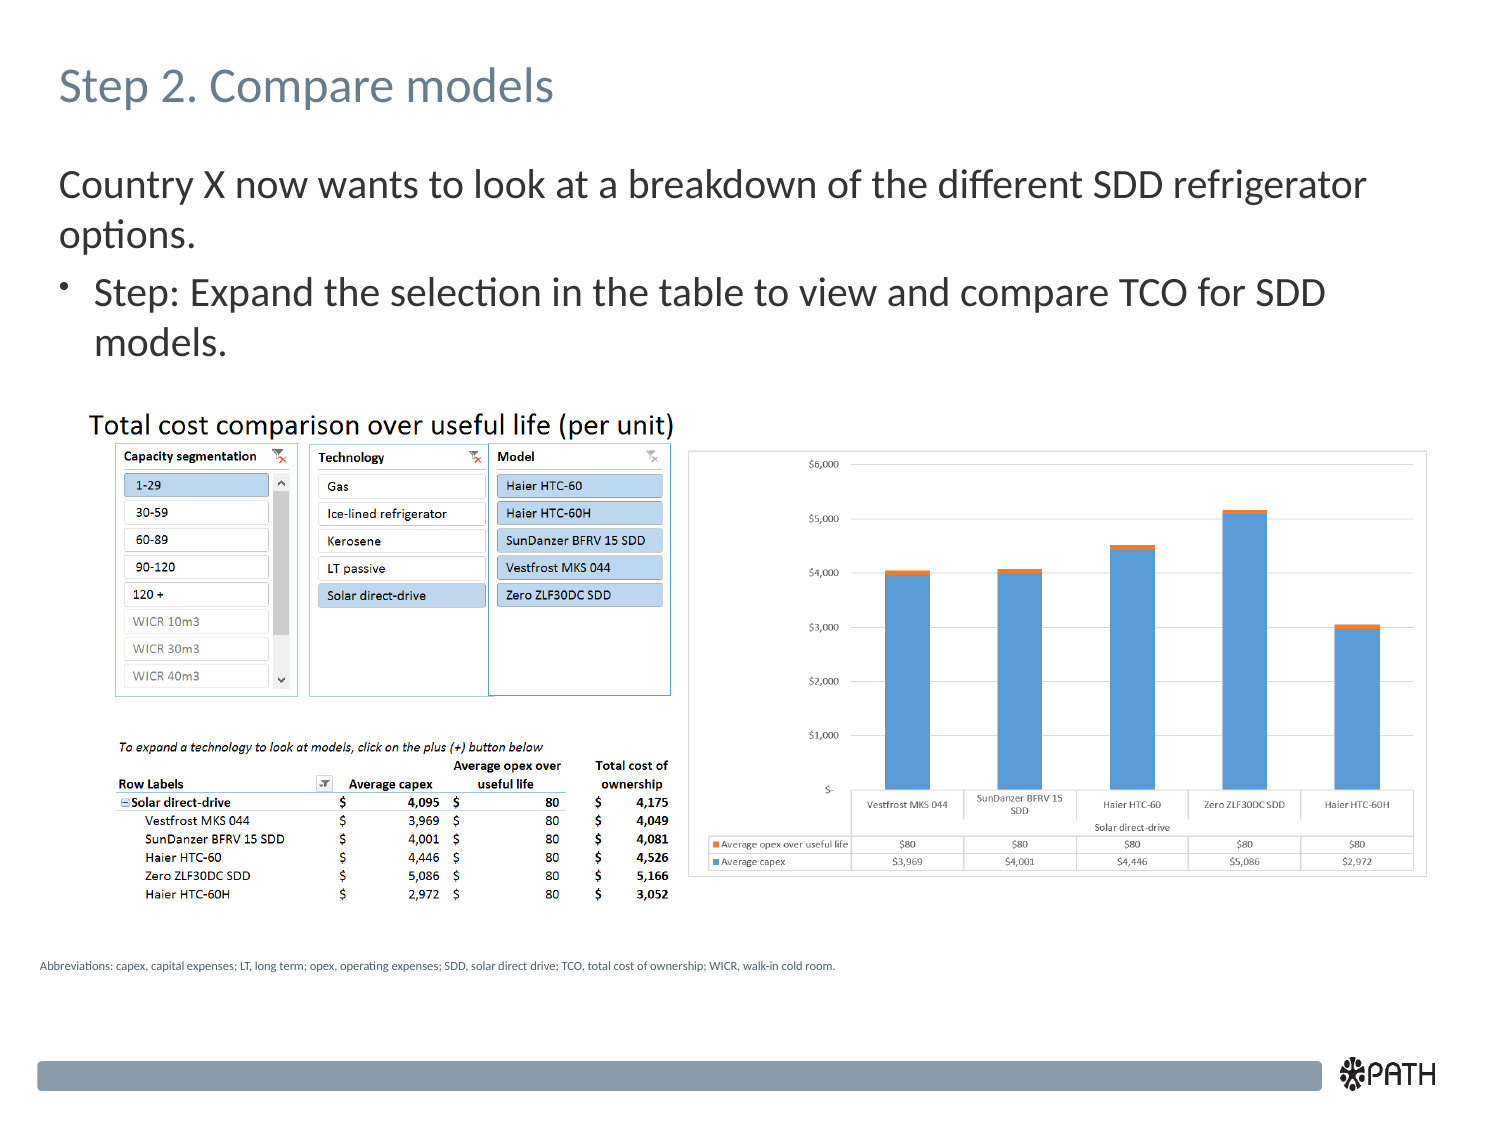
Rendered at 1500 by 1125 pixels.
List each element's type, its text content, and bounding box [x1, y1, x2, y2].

list Country X now wants to look at a breakdown of the different SDD refrigerator options. Step: Expand the selection in the table to view and compare TCO for SDD models. [43, 148, 1434, 389]
picture [1340, 1057, 1435, 1091]
picture [86, 405, 1434, 918]
text_box Abbreviations: capex, capital expenses; LT, long term; opex, operating expenses; SDD, solar direct drive; TCO, total cost of ownership; WICR, walk-in cold room. [28, 952, 1080, 979]
title Step 2. Compare models [43, 45, 1394, 148]
